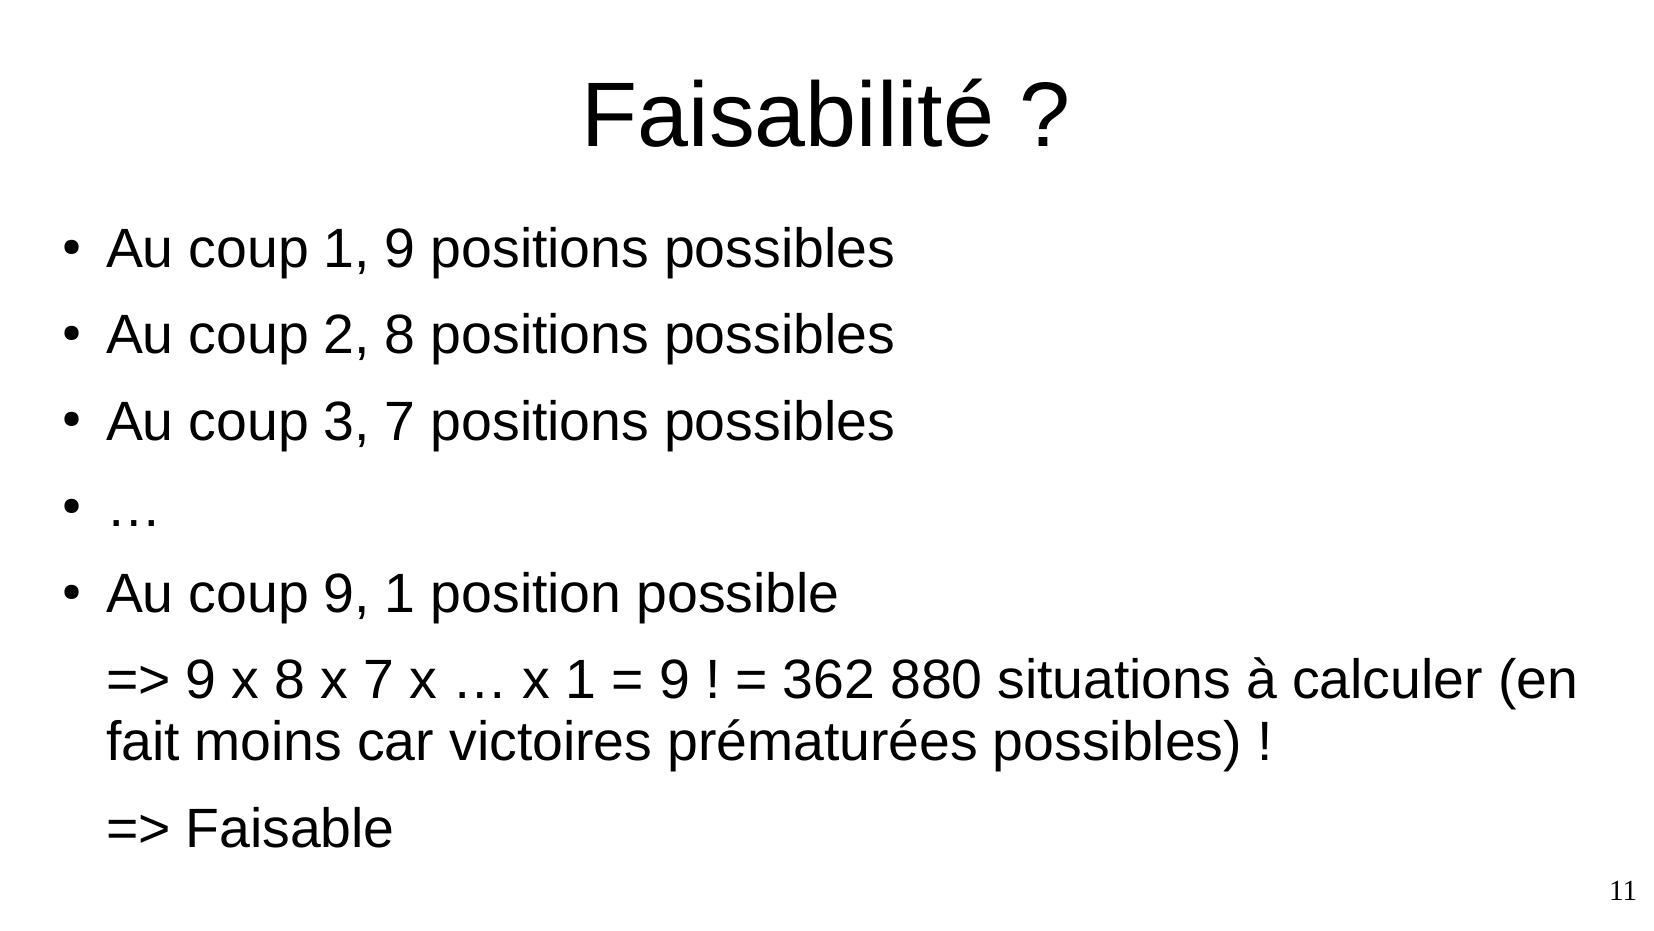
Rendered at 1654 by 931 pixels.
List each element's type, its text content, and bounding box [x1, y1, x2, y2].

list Au coup 1, 9 positions possibles Au coup 2, 8 positions possibles Au coup 3, 7 positions possibles … Au coup 9, 1 position possible => 9 x 8 x 7 x … x 1 = 9 ! = 362 880 situations à calculer (en fait moins car victoires prématurées possibles) ! => Faisable [47, 217, 1595, 875]
title Faisabilité ? [82, 37, 1571, 193]
